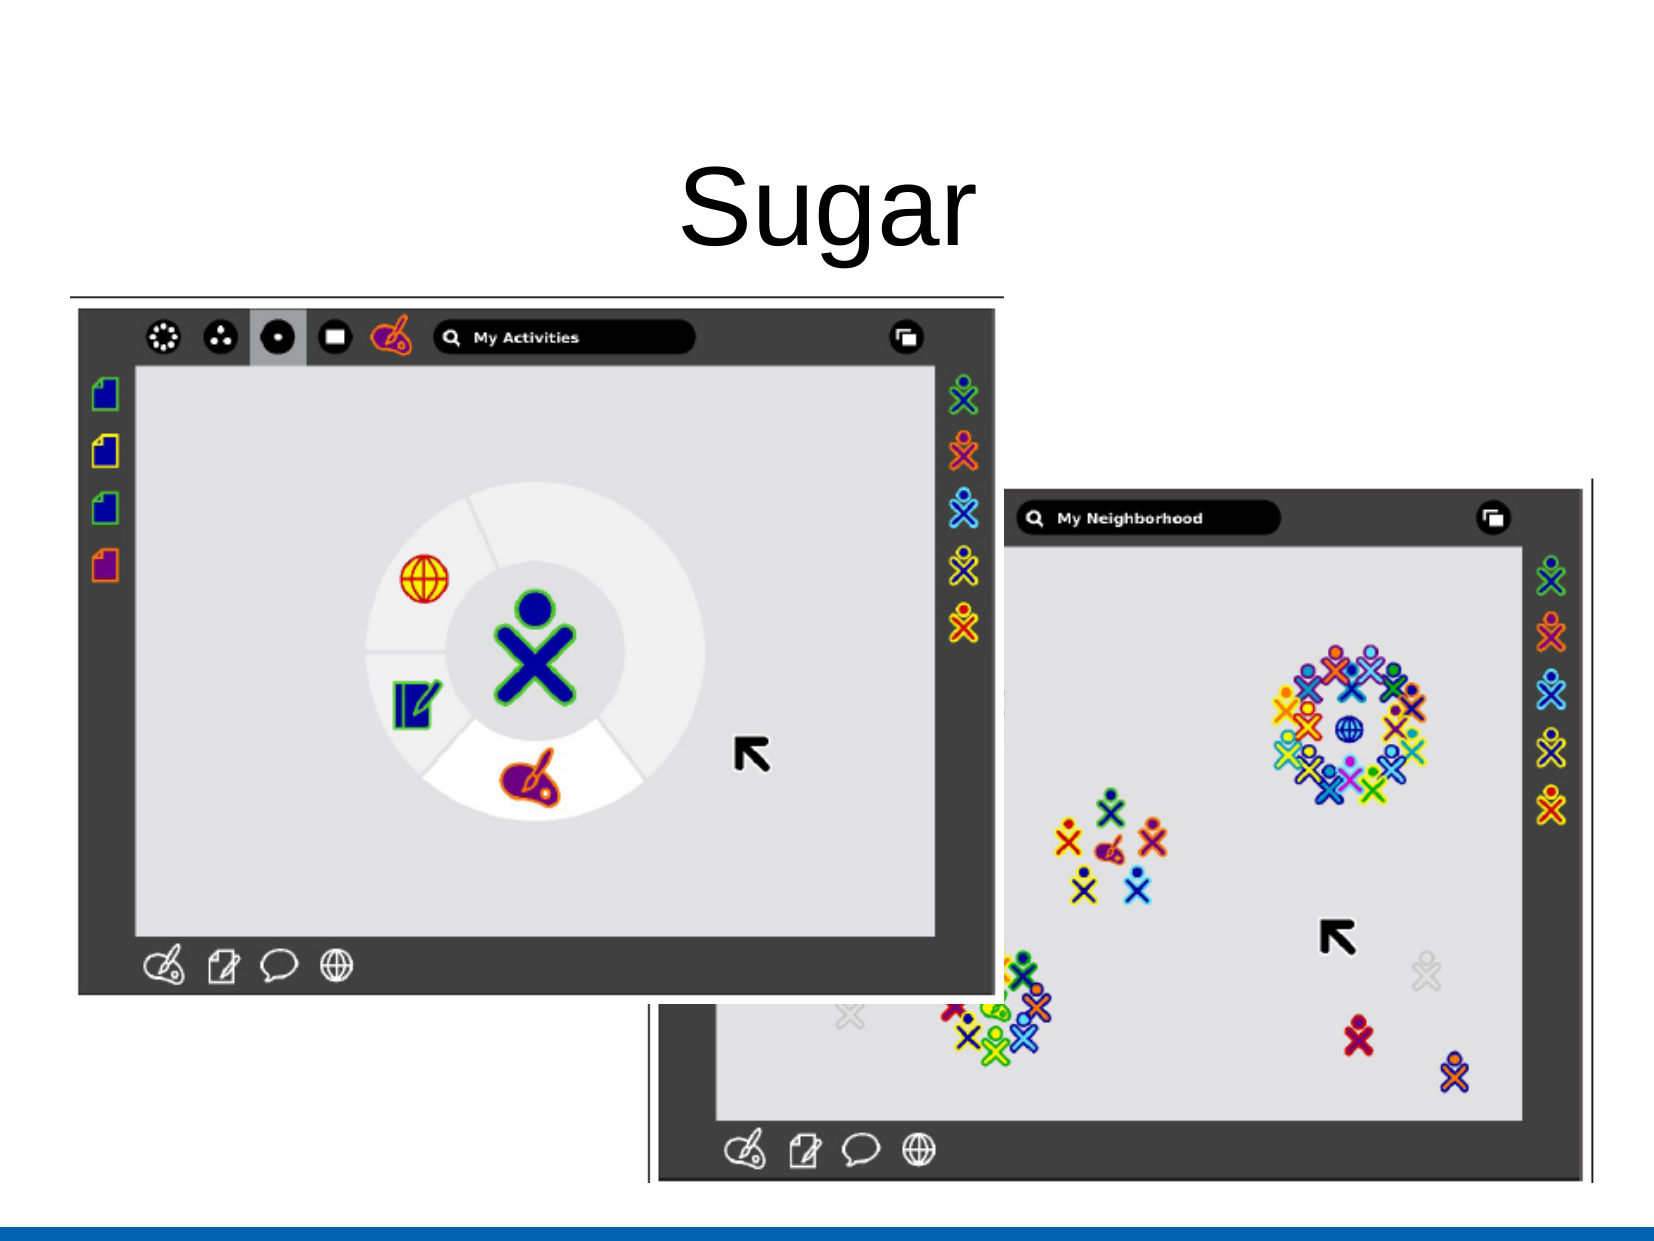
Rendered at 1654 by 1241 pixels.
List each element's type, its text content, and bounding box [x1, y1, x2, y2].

picture [70, 295, 1595, 1183]
title Sugar [121, 102, 1534, 310]
